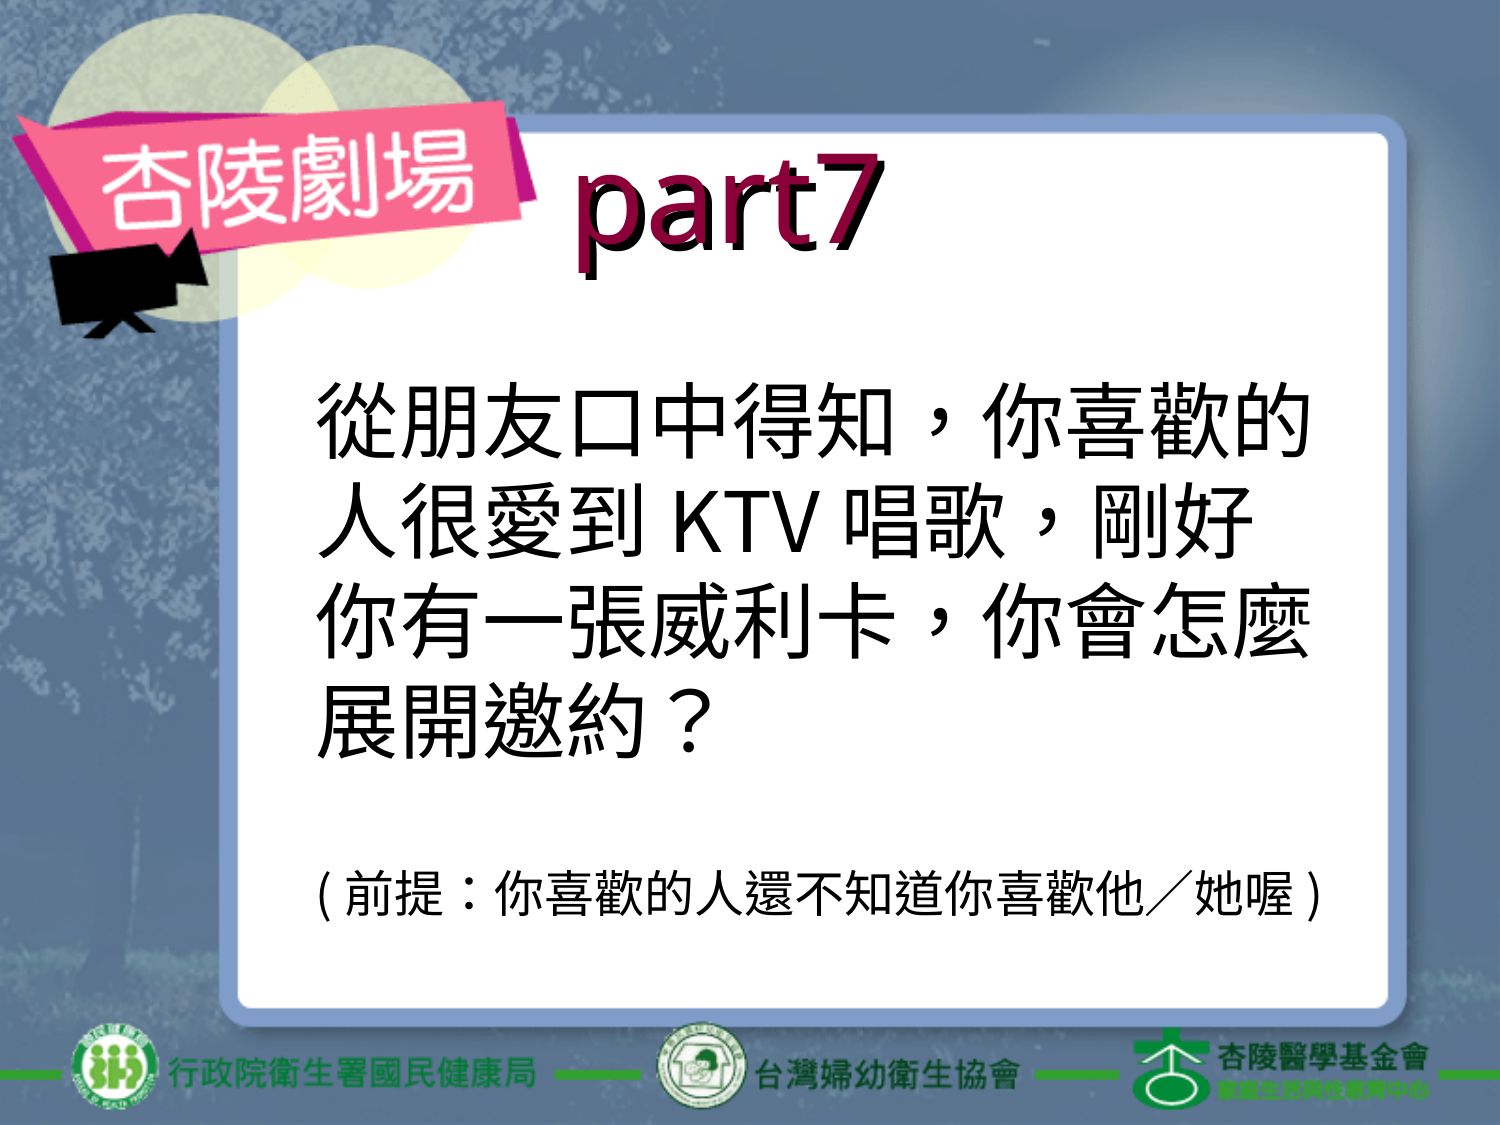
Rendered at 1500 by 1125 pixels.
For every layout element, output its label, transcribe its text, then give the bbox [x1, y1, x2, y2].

title part7 [553, 108, 975, 279]
picture [0, 0, 1500, 1125]
text_box 從朋友口中得知，你喜歡的人很愛到KTV唱歌，剛好你有一張威利卡，你會怎麼展開邀約？ (前提：你喜歡的人還不知道你喜歡他／她喔) [301, 361, 1341, 938]
